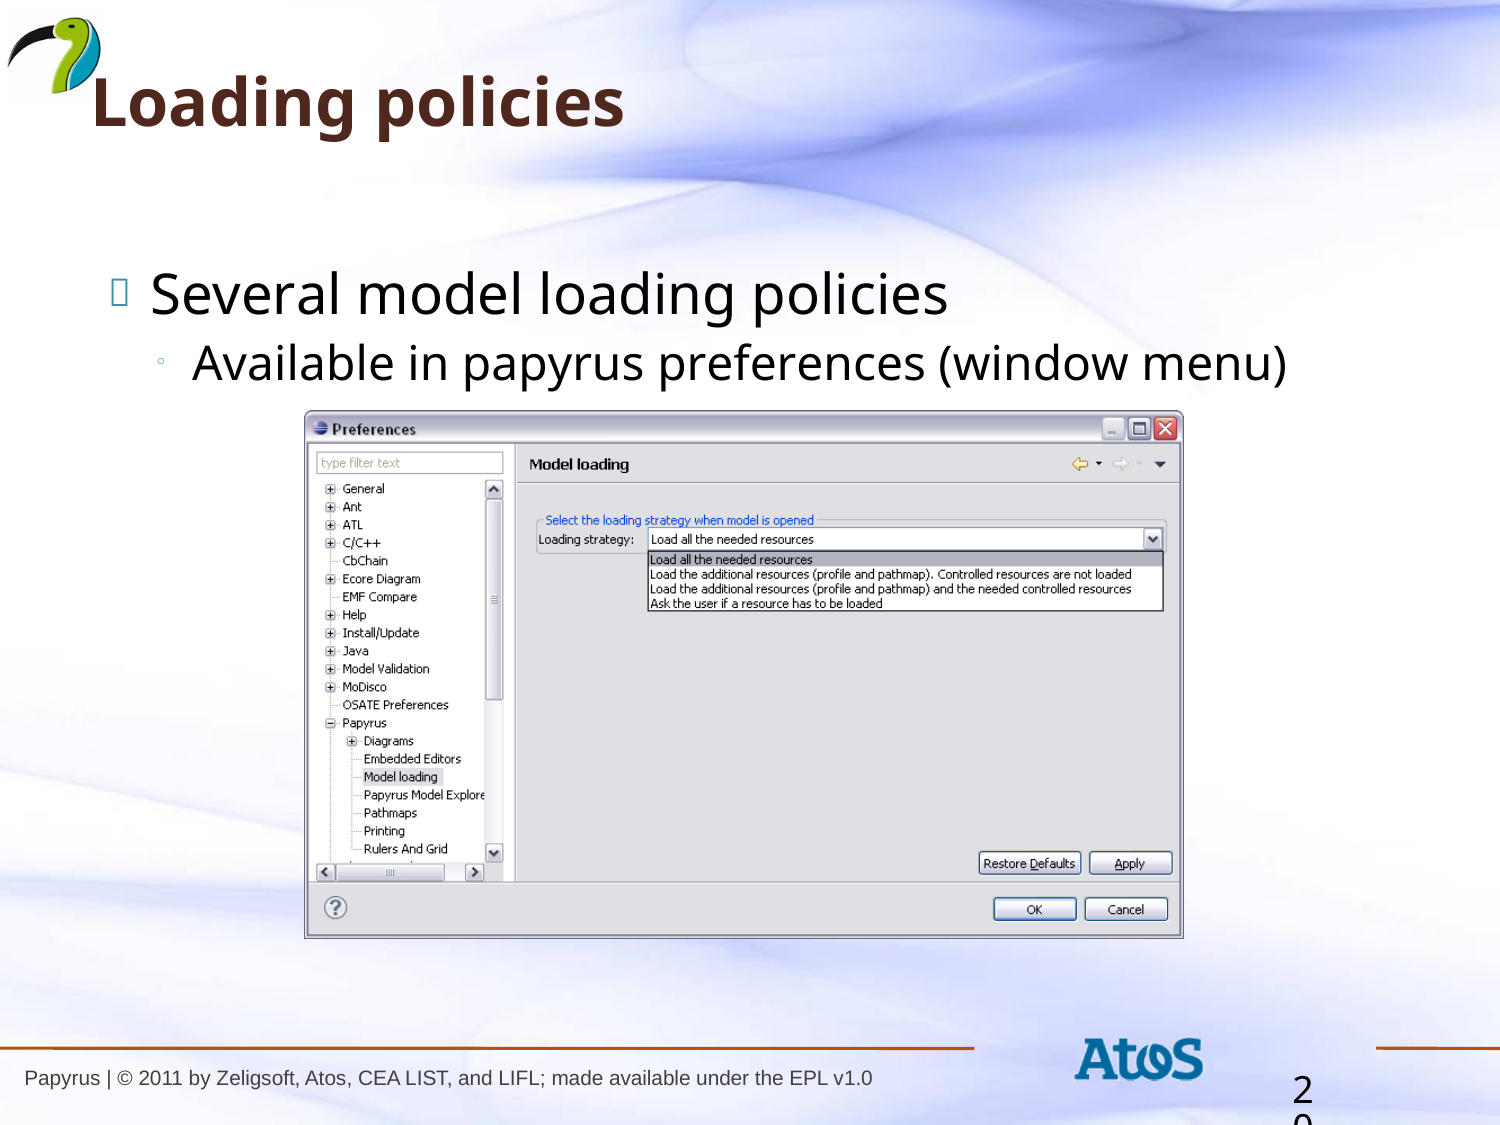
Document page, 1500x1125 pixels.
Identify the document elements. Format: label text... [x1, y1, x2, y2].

picture [0, 0, 1500, 1125]
title Loading policies [75, 45, 1425, 233]
slide_number <numéro> [1277, 1051, 1338, 1112]
list Several model loading policies Available in papyrus preferences (window menu) [75, 243, 1425, 986]
picture [1297, 1117, 1308, 1125]
